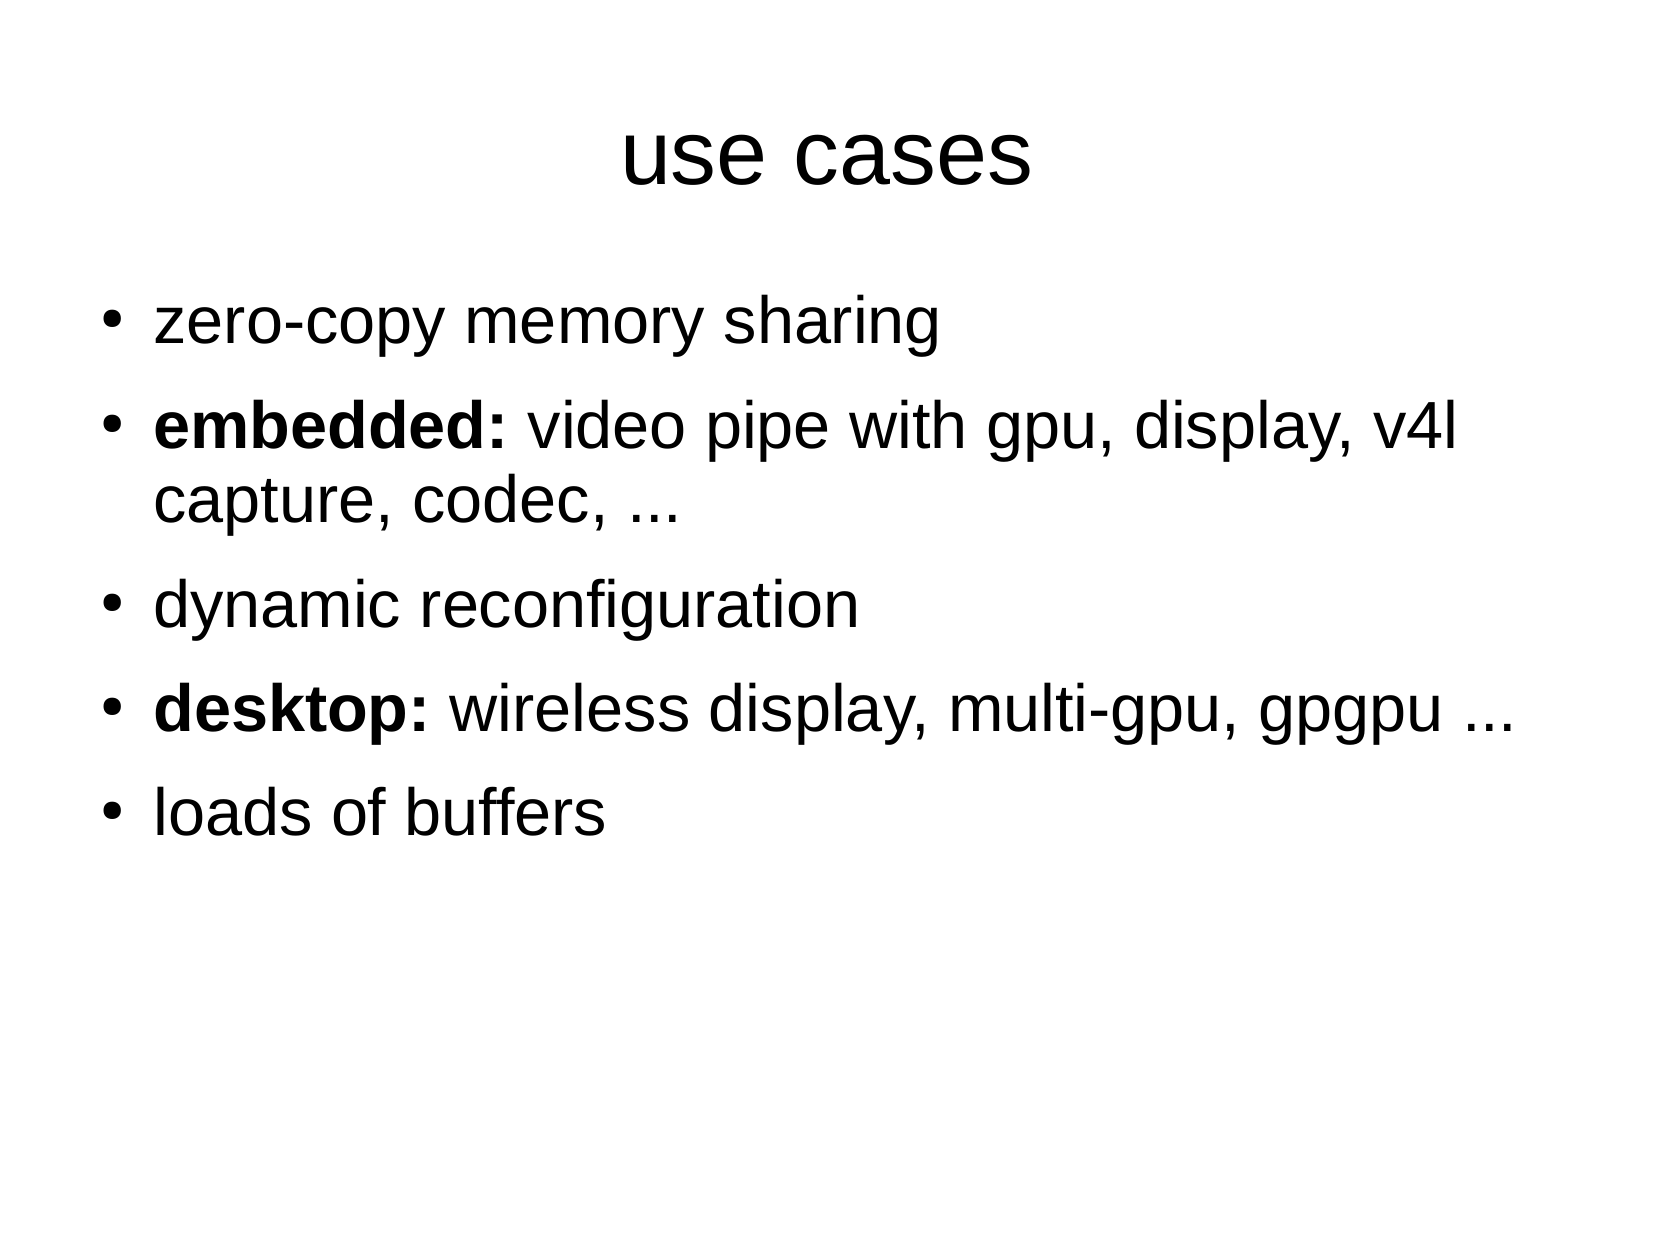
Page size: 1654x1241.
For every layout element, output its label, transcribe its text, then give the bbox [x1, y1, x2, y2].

title use cases [82, 49, 1571, 257]
list zero-copy memory sharing embedded: video pipe with gpu, display, v4l capture, codec, ... dynamic reconfiguration desktop: wireless display, multi-gpu, gpgpu ... loads of buffers [82, 283, 1571, 1102]
